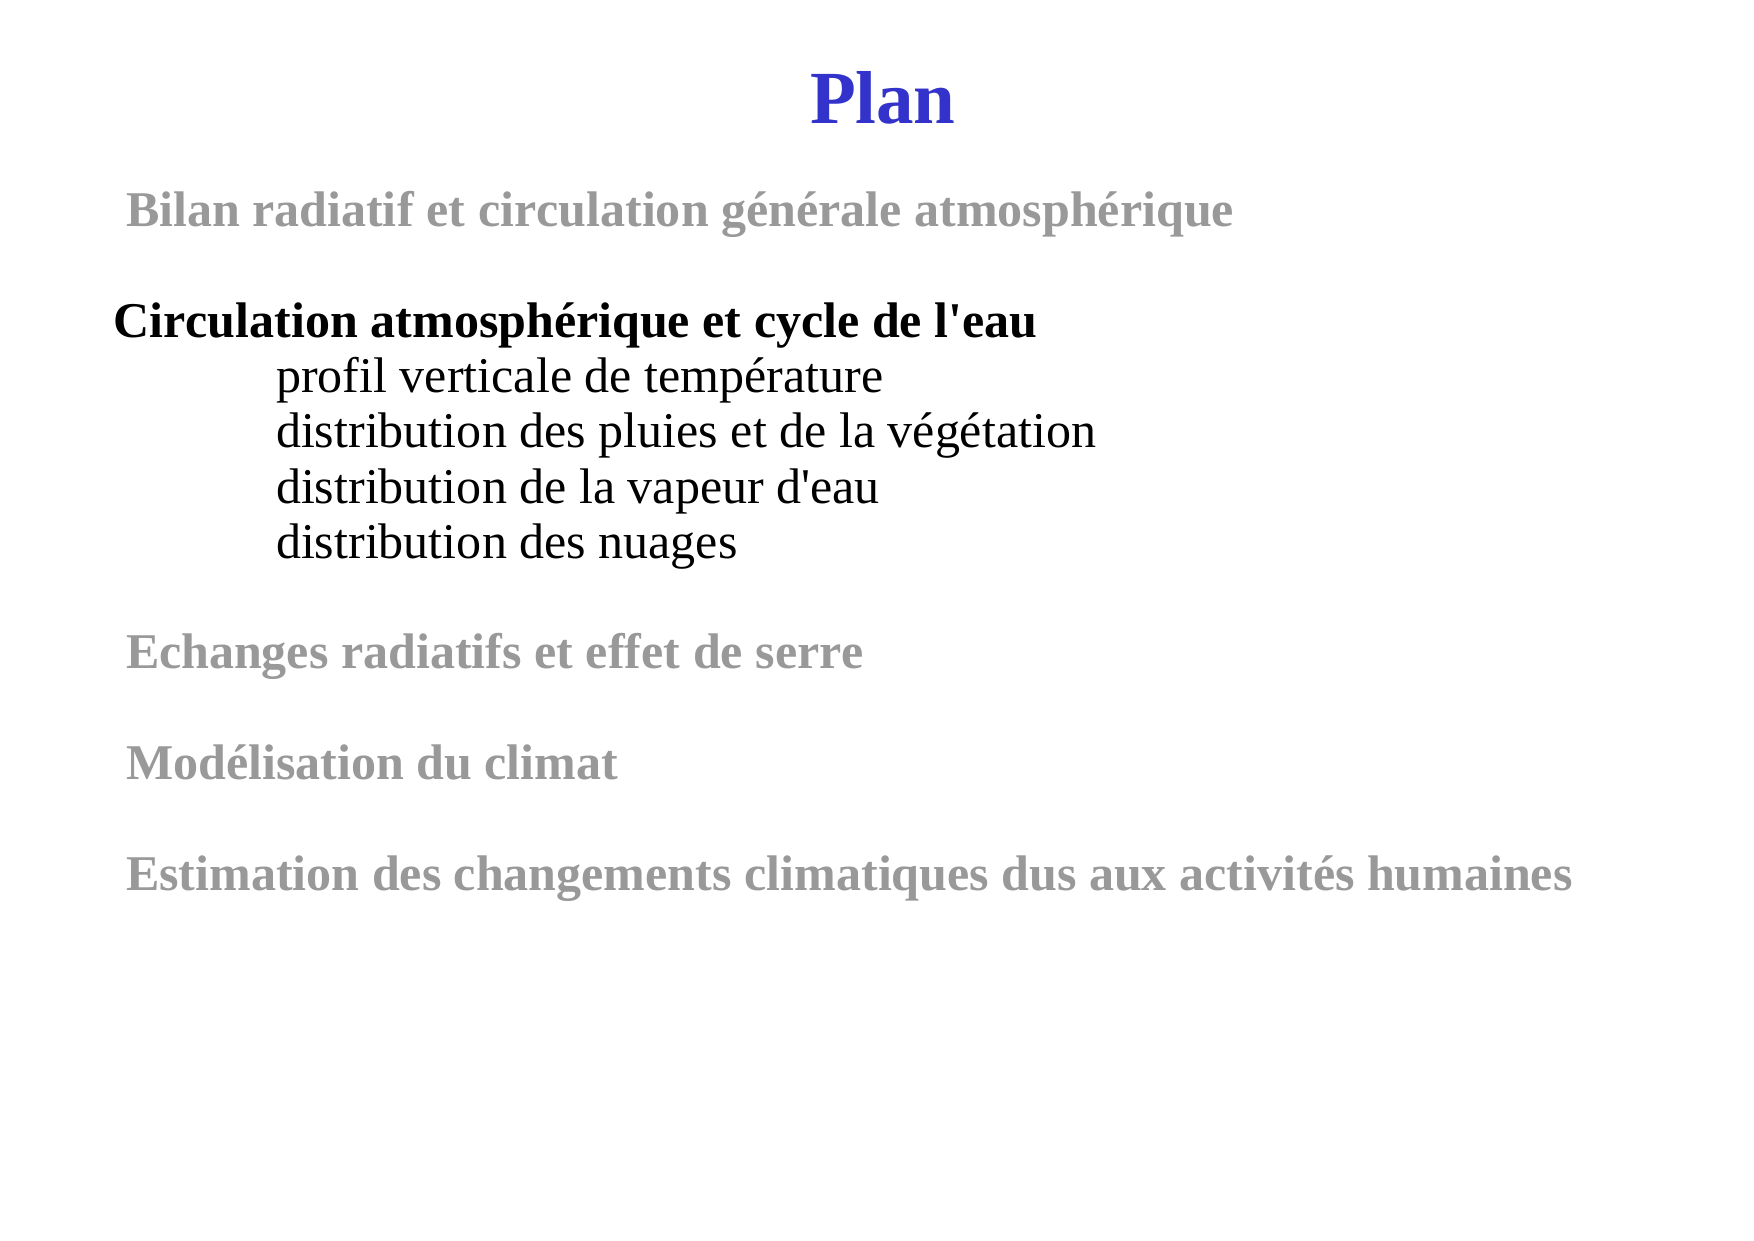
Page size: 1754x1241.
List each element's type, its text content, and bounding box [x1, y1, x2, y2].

text_box Bilan radiatif et circulation générale atmosphérique Circulation atmosphérique et cycle de l'eau profil verticale de température distribution des pluies et de la végétation distribution de la vapeur d'eau distribution des nuages Echanges radiatifs et effet de serre Modélisation du climat Estimation des changements climatiques dus aux activités humaines [113, 182, 1692, 901]
text_box Plan [50, 53, 1716, 147]
